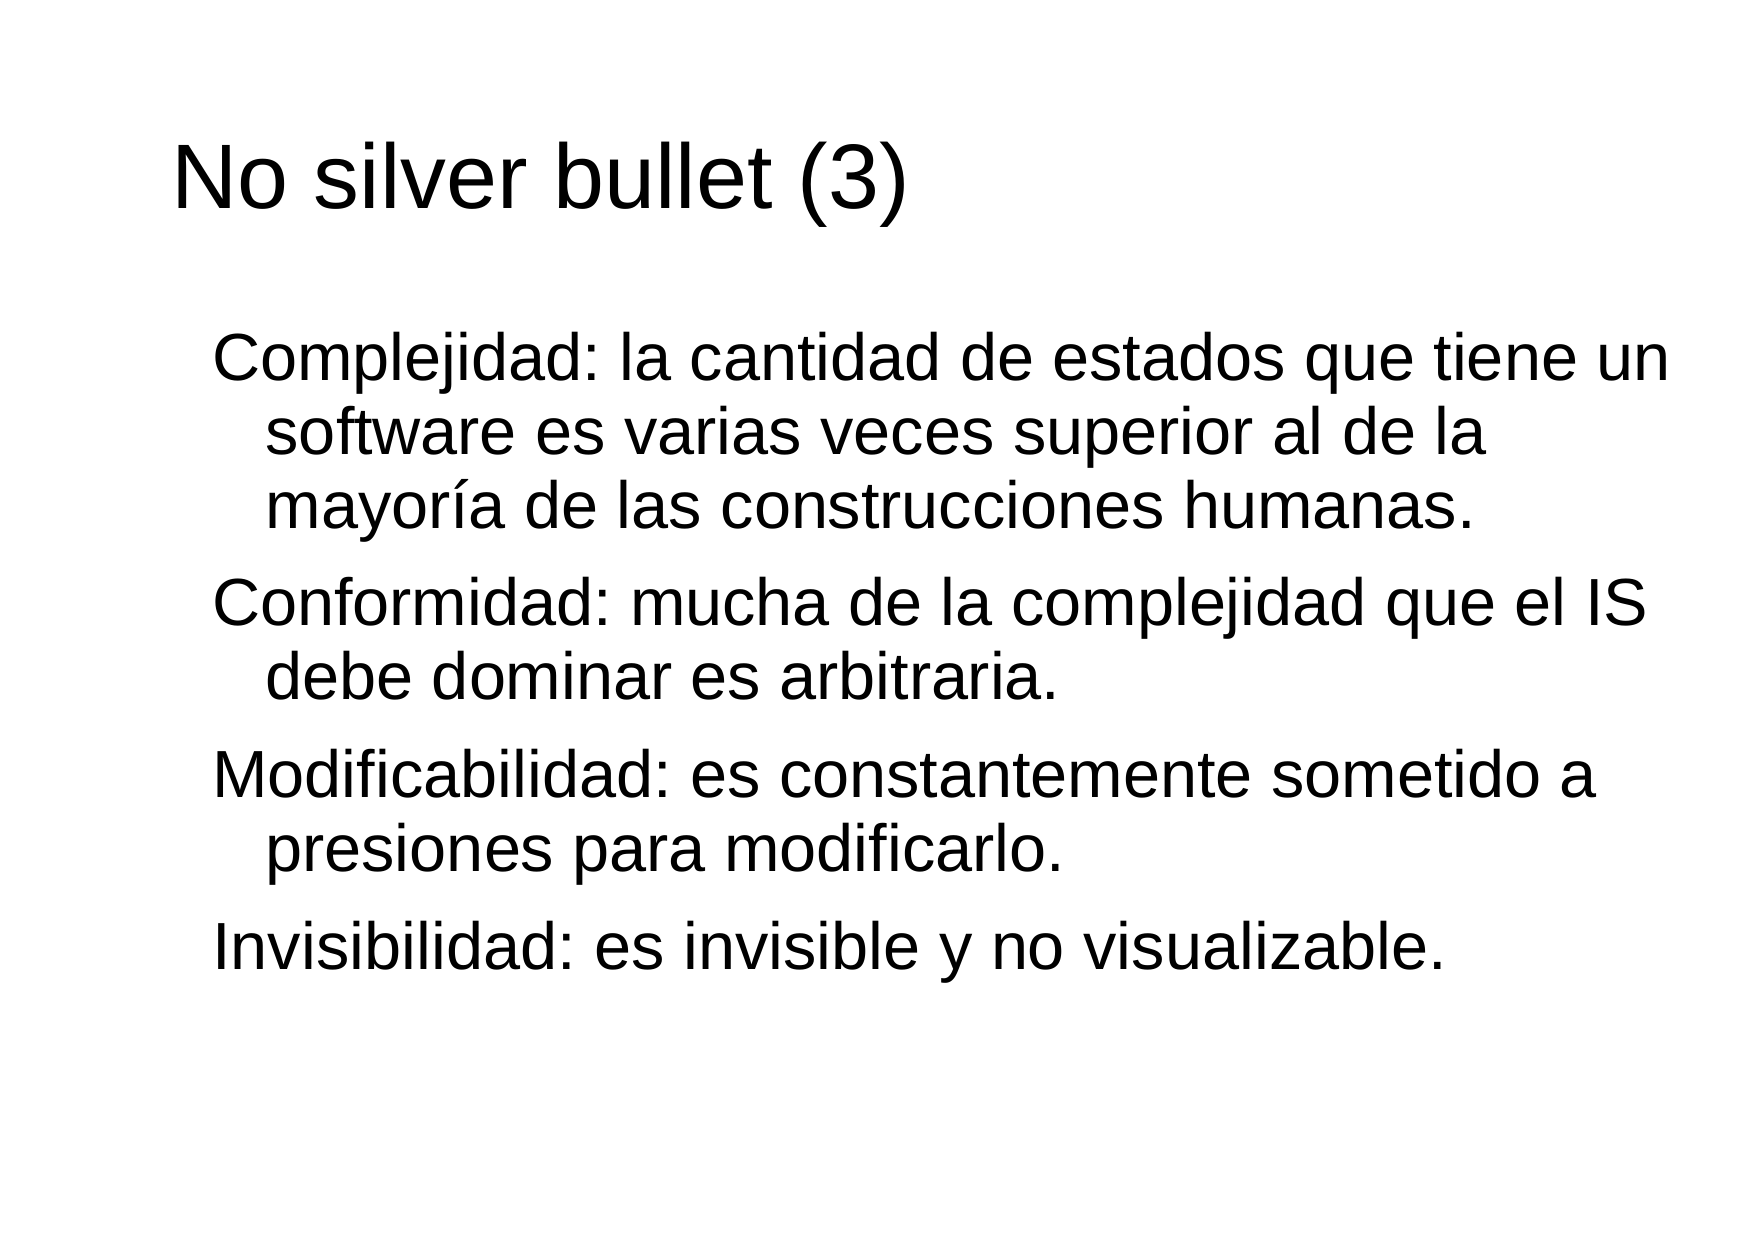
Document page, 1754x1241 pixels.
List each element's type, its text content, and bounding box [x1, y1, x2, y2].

list Complejidad: la cantidad de estados que tiene un software es varias veces superior al de la mayoría de las construcciones humanas. Conformidad: mucha de la complejidad que el IS debe dominar es arbitraria. Modificabilidad: es constantemente sometido a presiones para modificarlo. Invisibilidad: es invisible y no visualizable. [191, 312, 1690, 1110]
title No silver bullet (3) [168, 65, 1627, 289]
